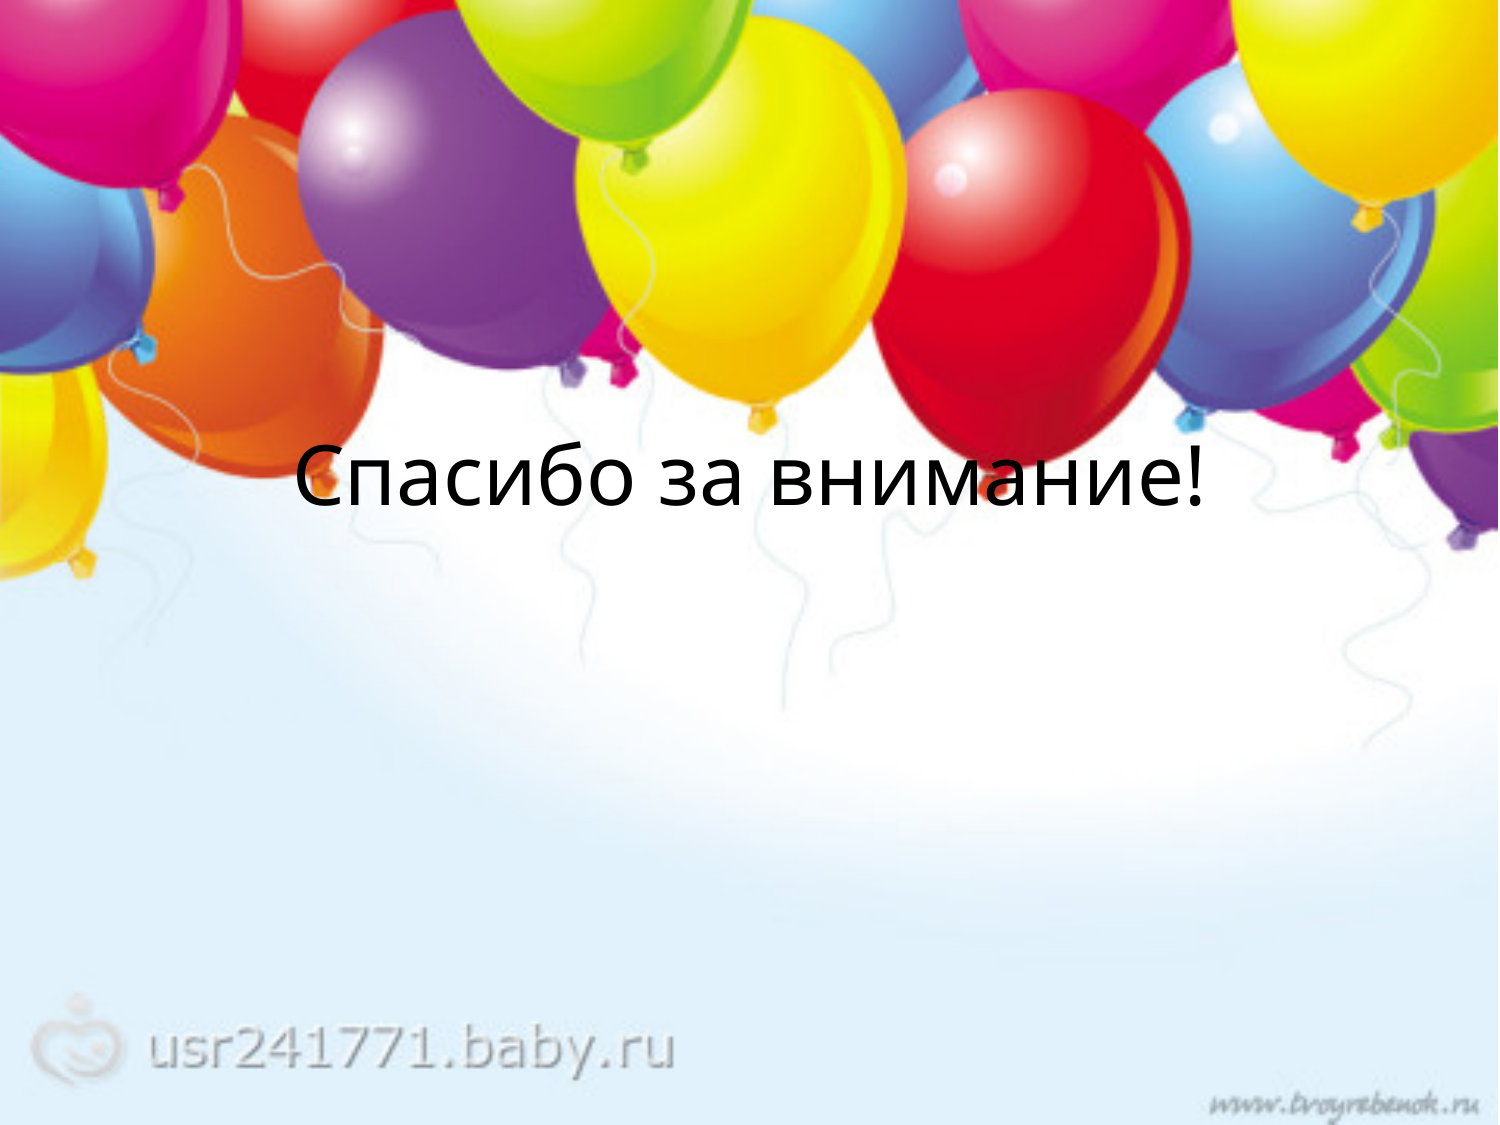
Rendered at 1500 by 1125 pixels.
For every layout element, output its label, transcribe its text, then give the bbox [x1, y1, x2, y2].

text_box Спасибо за внимание! [0, 408, 1500, 1125]
picture [0, 0, 1498, 408]
